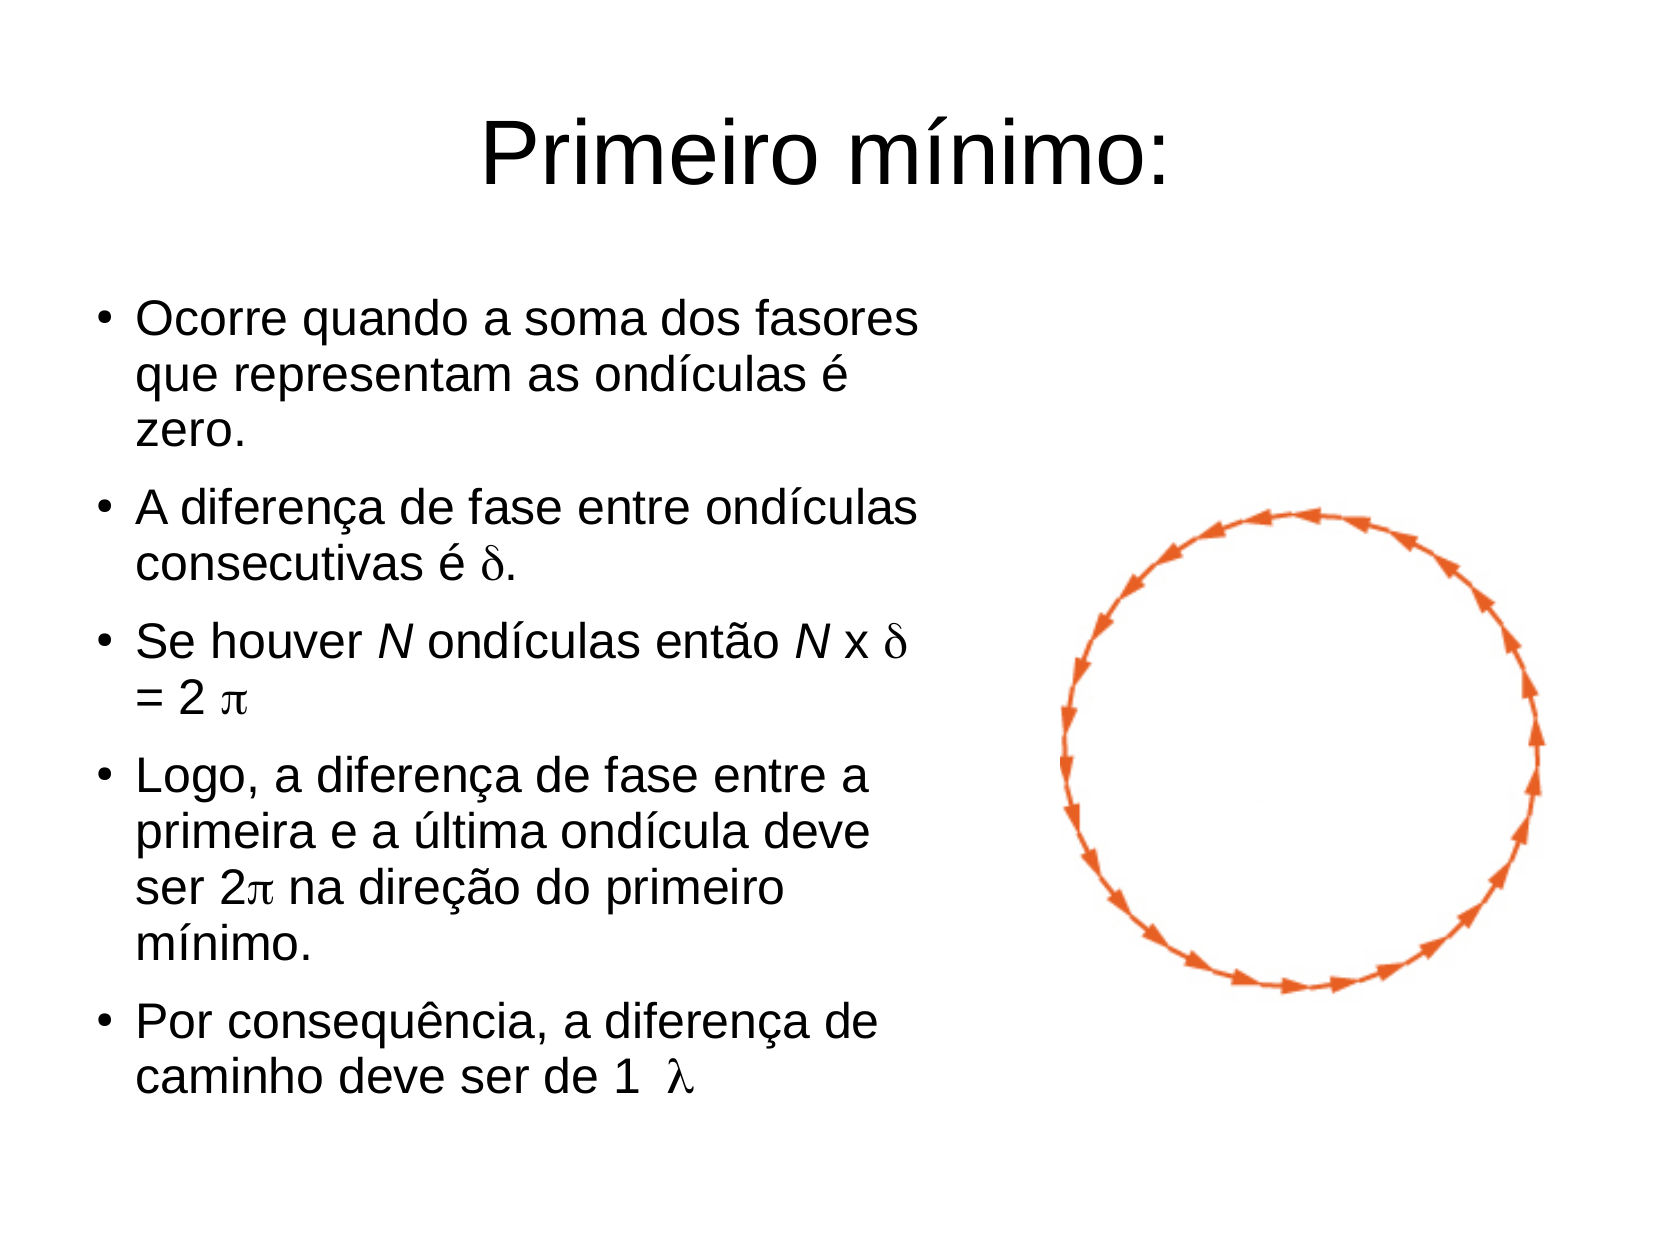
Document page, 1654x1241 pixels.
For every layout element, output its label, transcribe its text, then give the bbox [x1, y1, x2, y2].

picture [1060, 496, 1554, 1010]
list Ocorre quando a soma dos fasores que representam as ondículas é zero. A diferença de fase entre ondículas consecutivas é d. Se houver N ondículas então N x d = 2 p Logo, a diferença de fase entre a primeira e a última ondícula deve ser 2p na direção do primeiro mínimo. Por consequência, a diferença de caminho deve ser de 1 l [82, 290, 922, 1111]
title Primeiro mínimo: [82, 49, 1571, 257]
